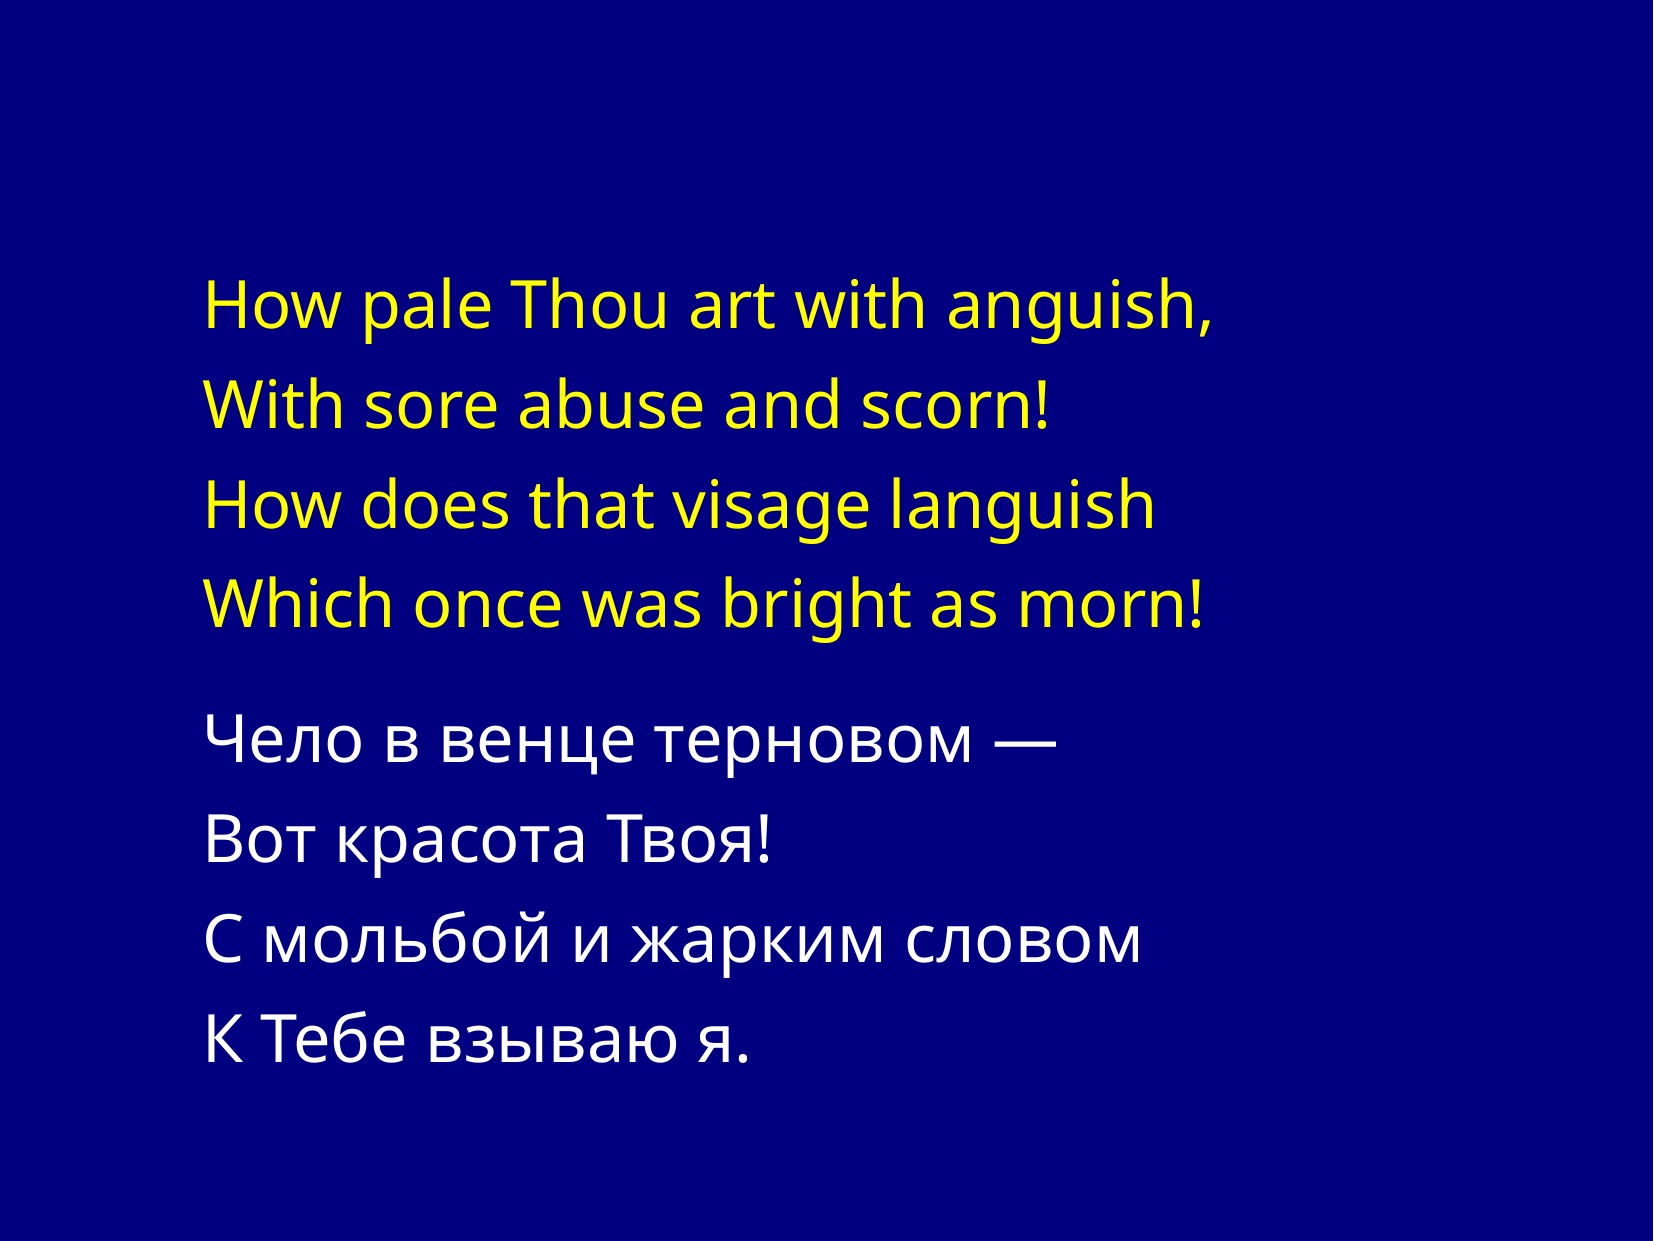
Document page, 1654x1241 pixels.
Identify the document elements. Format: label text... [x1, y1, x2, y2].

text_box How pale Thou art with anguish, With sore abuse and scorn! How does that visage languish Which once was bright as morn! [75, 150, 1576, 638]
text_box Чело в венце терновом — Вот красота Твоя! С мольбой и жарким словом К Тебе взываю я. [75, 675, 1576, 1163]
